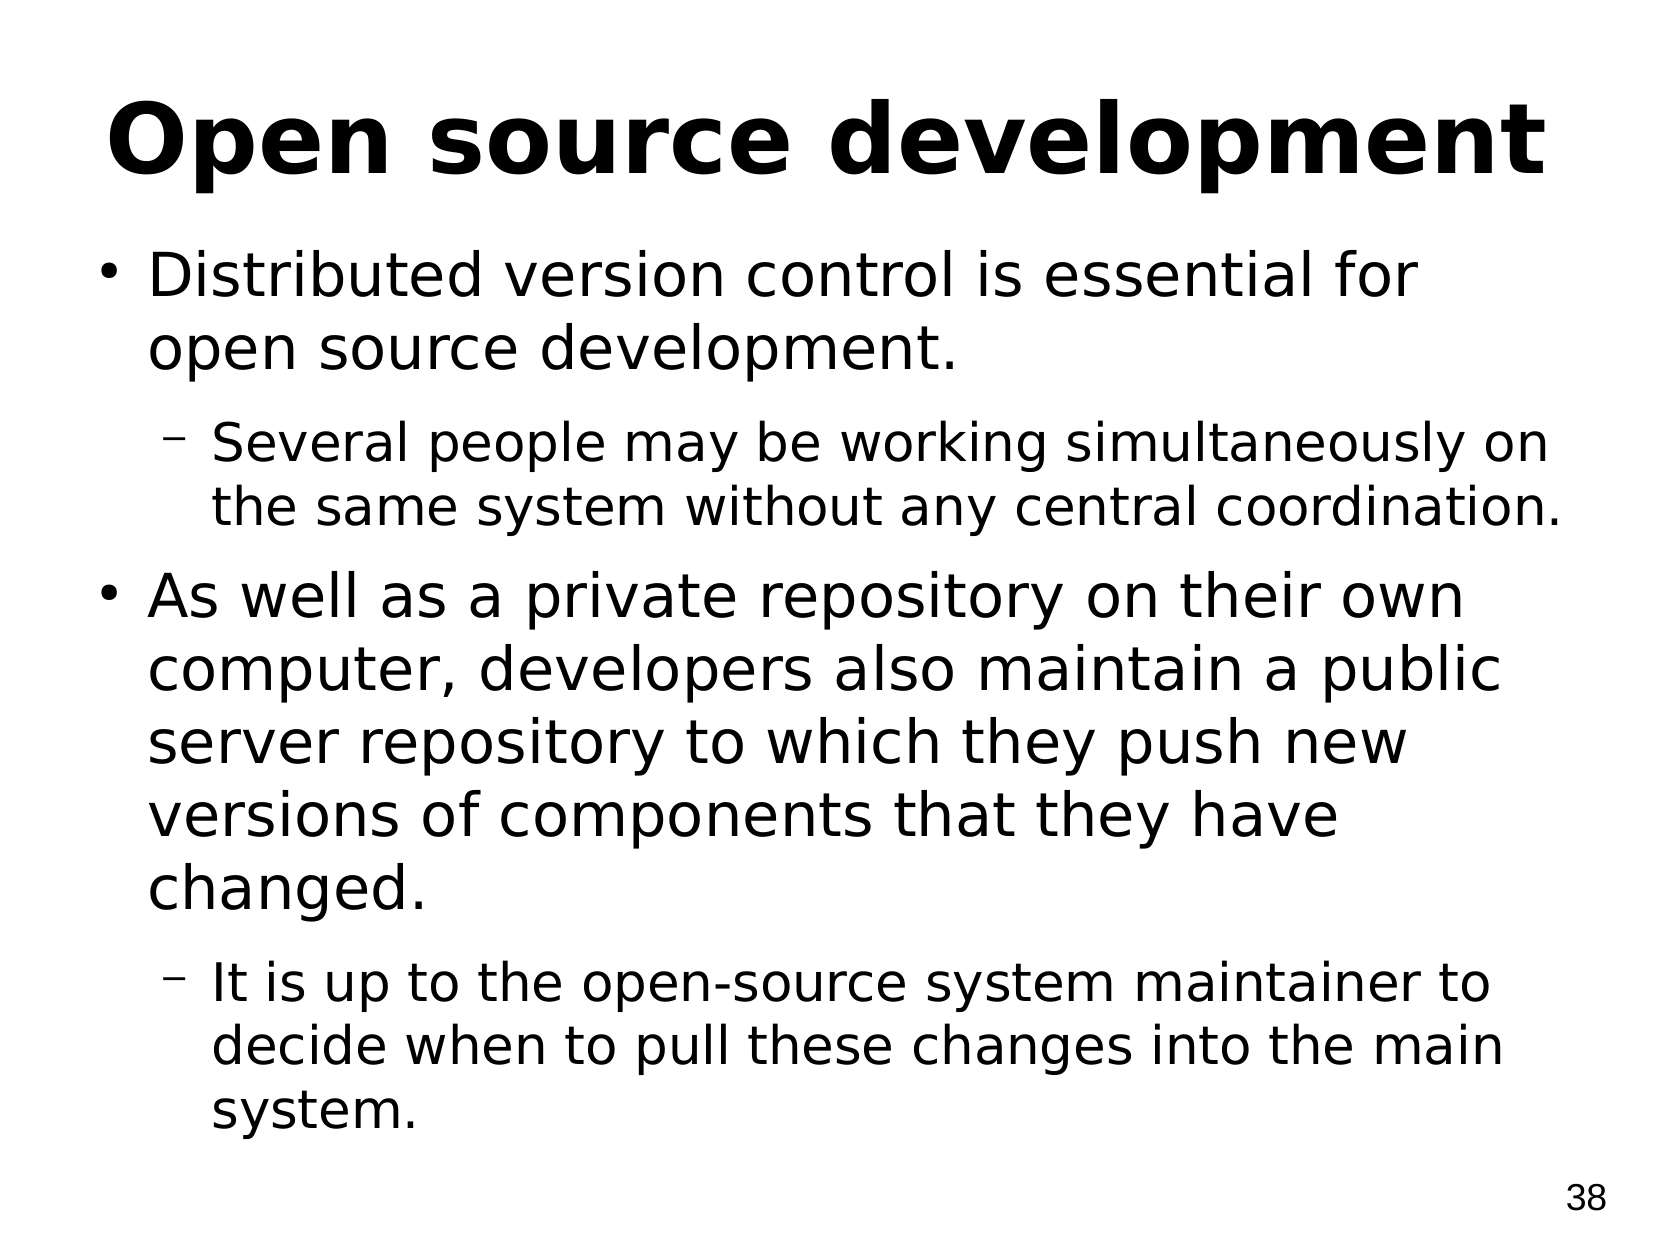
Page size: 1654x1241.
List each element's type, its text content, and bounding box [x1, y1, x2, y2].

list Distributed version control is essential for open source development. Several people may be working simultaneously on the same system without any central coordination. As well as a private repository on their own computer, developers also maintain a public server repository to which they push new versions of components that they have changed. It is up to the open-source system maintainer to decide when to pull these changes into the main system. [82, 236, 1571, 1205]
title Open source development [82, 61, 1571, 207]
